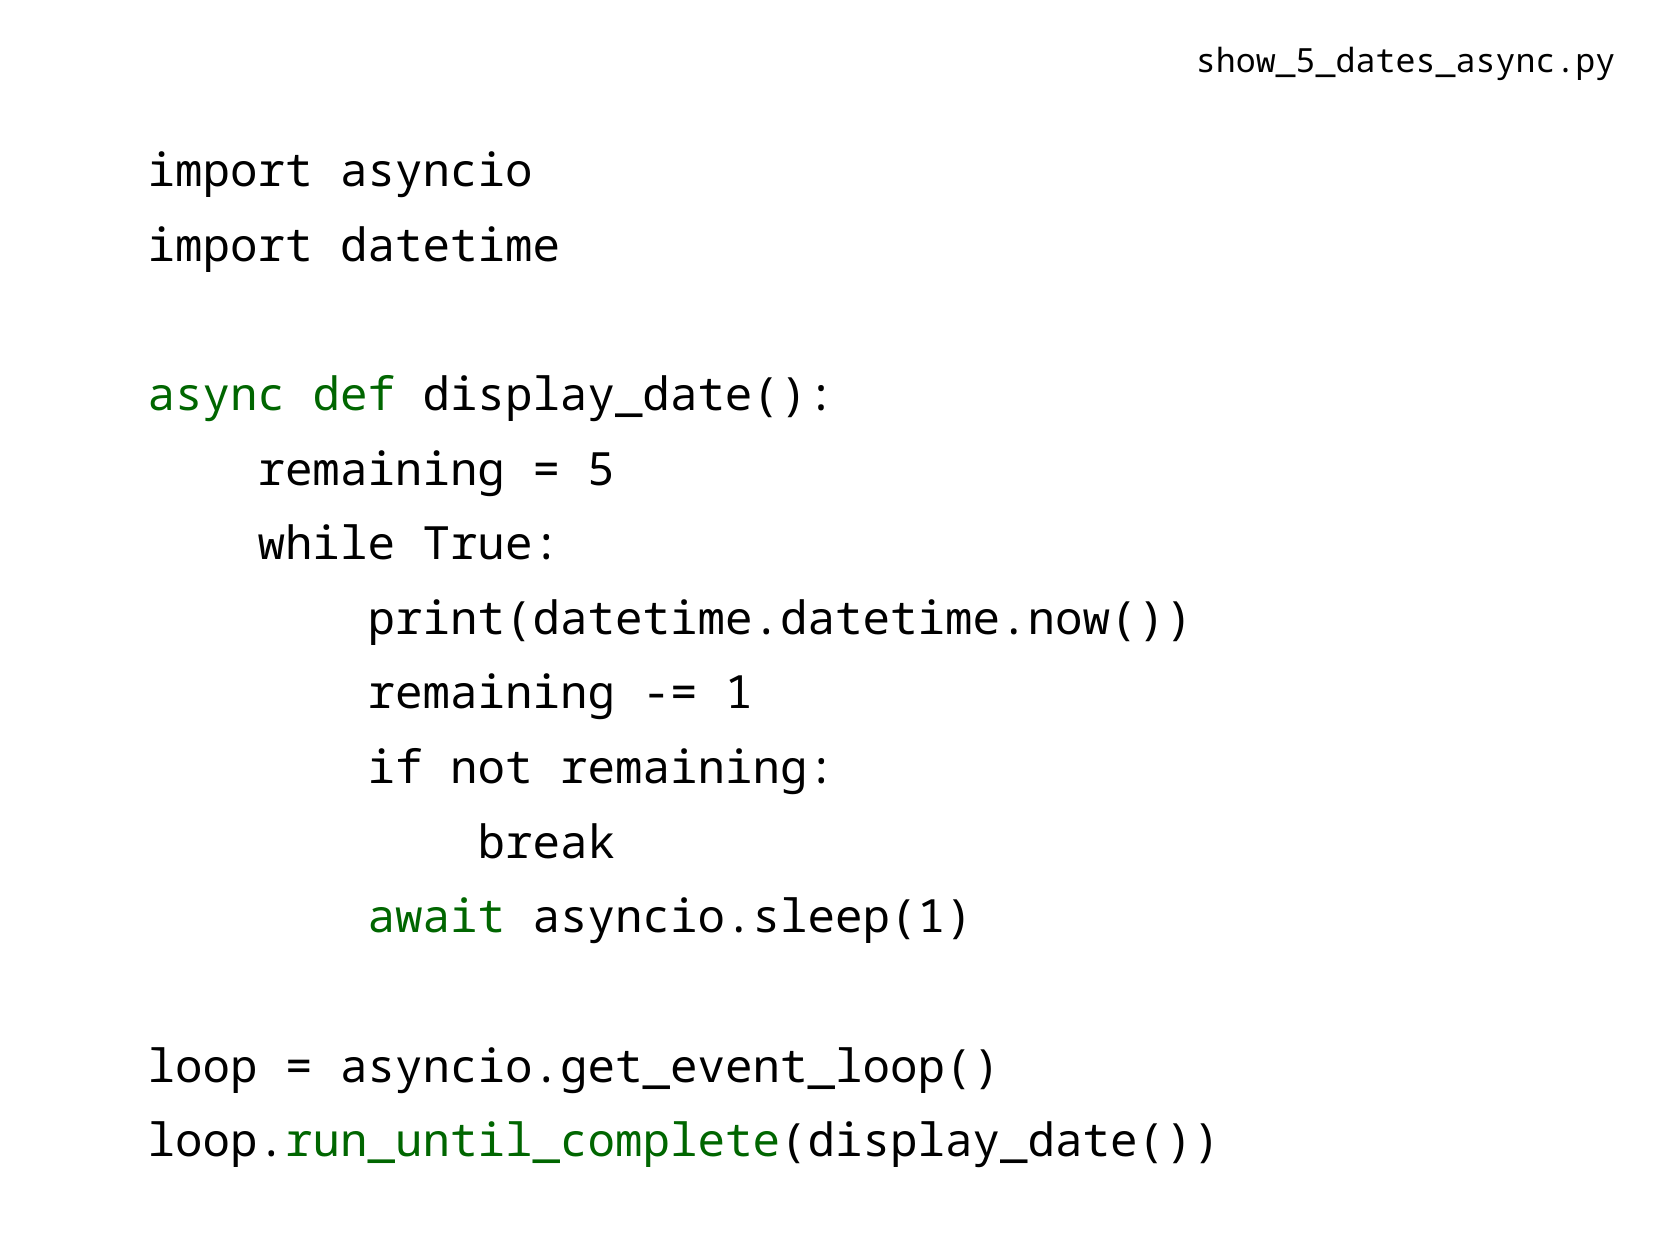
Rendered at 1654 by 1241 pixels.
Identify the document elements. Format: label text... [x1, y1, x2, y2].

text_box import asyncio import datetime async def display_date(): remaining = 5 while True: print(datetime.datetime.now()) remaining -= 1 if not remaining: break await asyncio.sleep(1) loop = asyncio.get_event_loop() loop.run_until_complete(display_date()) [132, 129, 1630, 1205]
text_box show_5_dates_async.py [1181, 29, 1633, 122]
